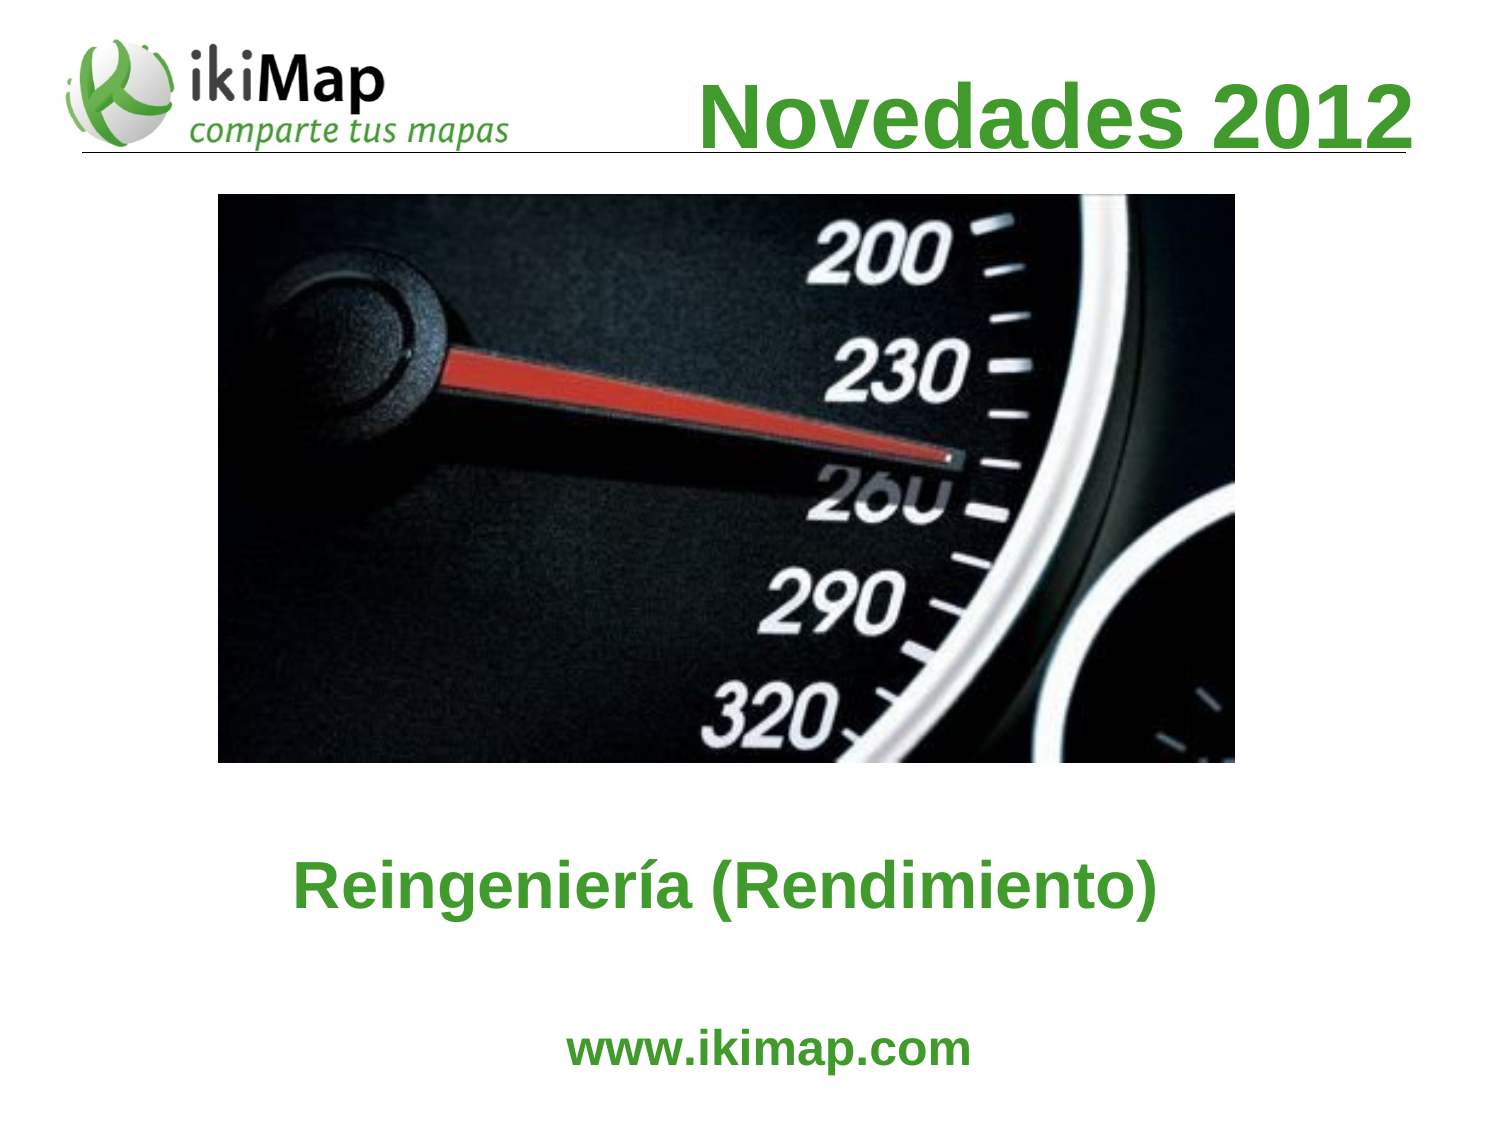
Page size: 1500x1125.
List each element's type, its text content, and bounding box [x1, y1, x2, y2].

picture [218, 194, 1235, 763]
text_box www.ikimap.com [551, 1007, 988, 1084]
text_box Reingeniería (Rendimiento) [46, 834, 1407, 930]
picture [58, 35, 526, 152]
text_box Novedades 2012 [683, 49, 1432, 175]
